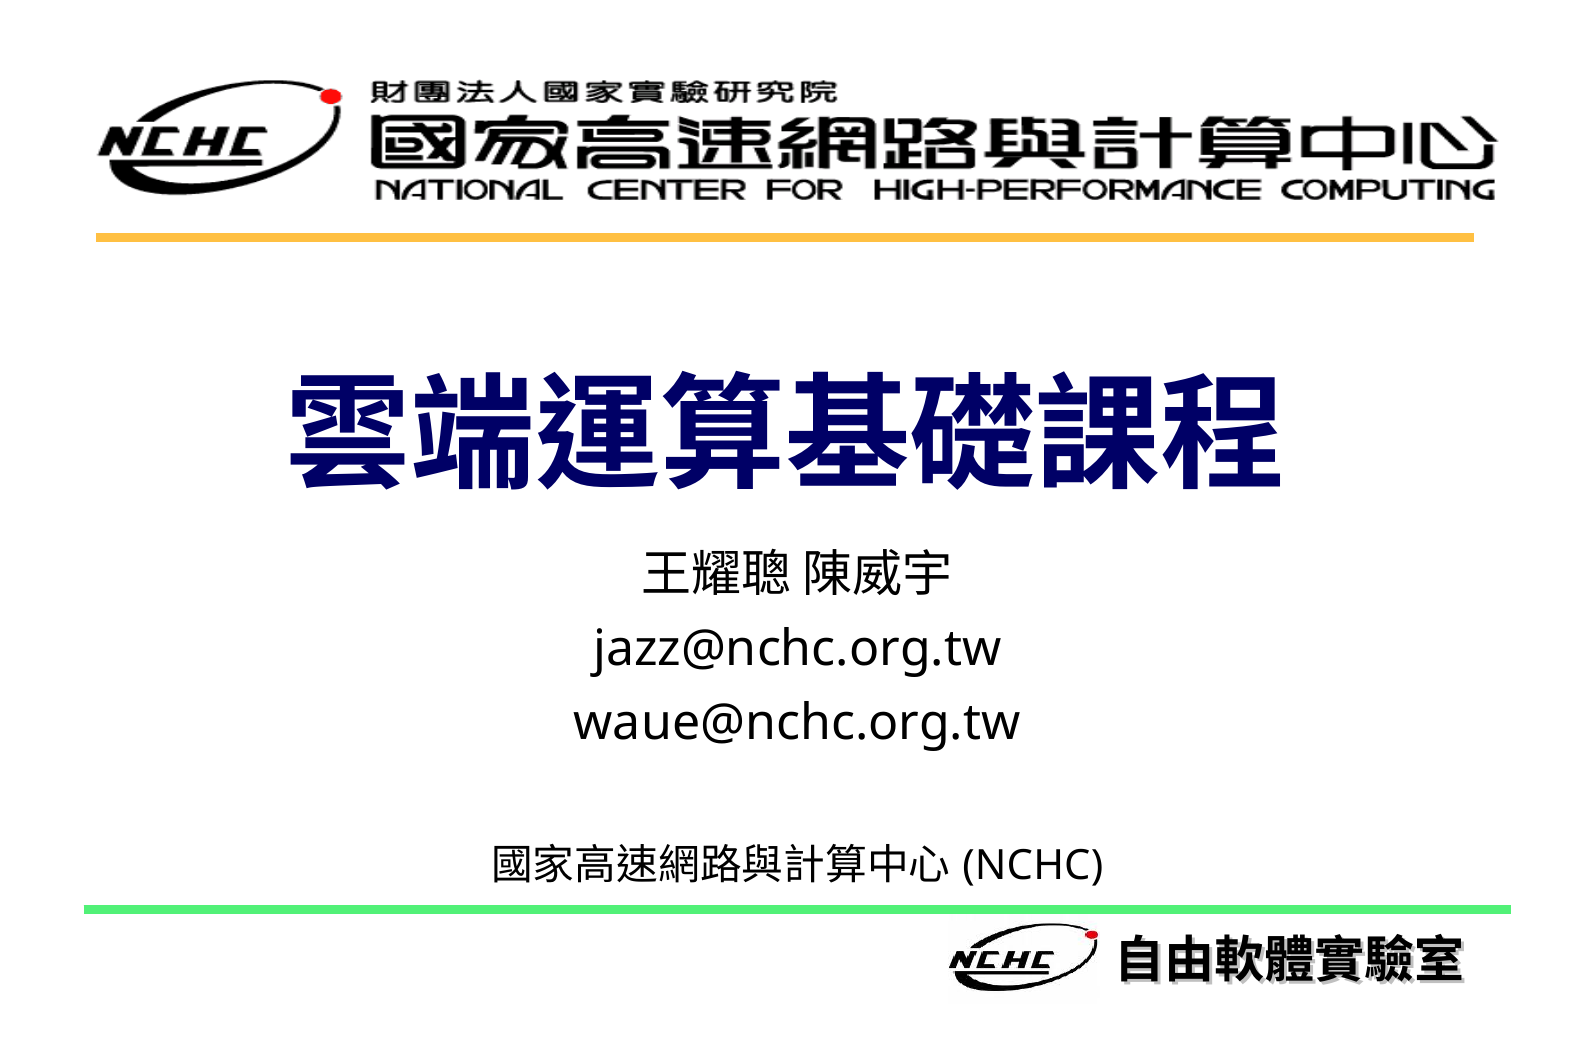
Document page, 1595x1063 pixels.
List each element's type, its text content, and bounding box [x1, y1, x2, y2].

picture [948, 914, 1100, 1004]
title 雲端運算基礎課程 [157, 322, 1413, 526]
text_box 王耀聰 陳威宇 jazz@nchc.org.tw waue@nchc.org.tw 國家高速網路與計算中心(NCHC) [280, 531, 1314, 899]
